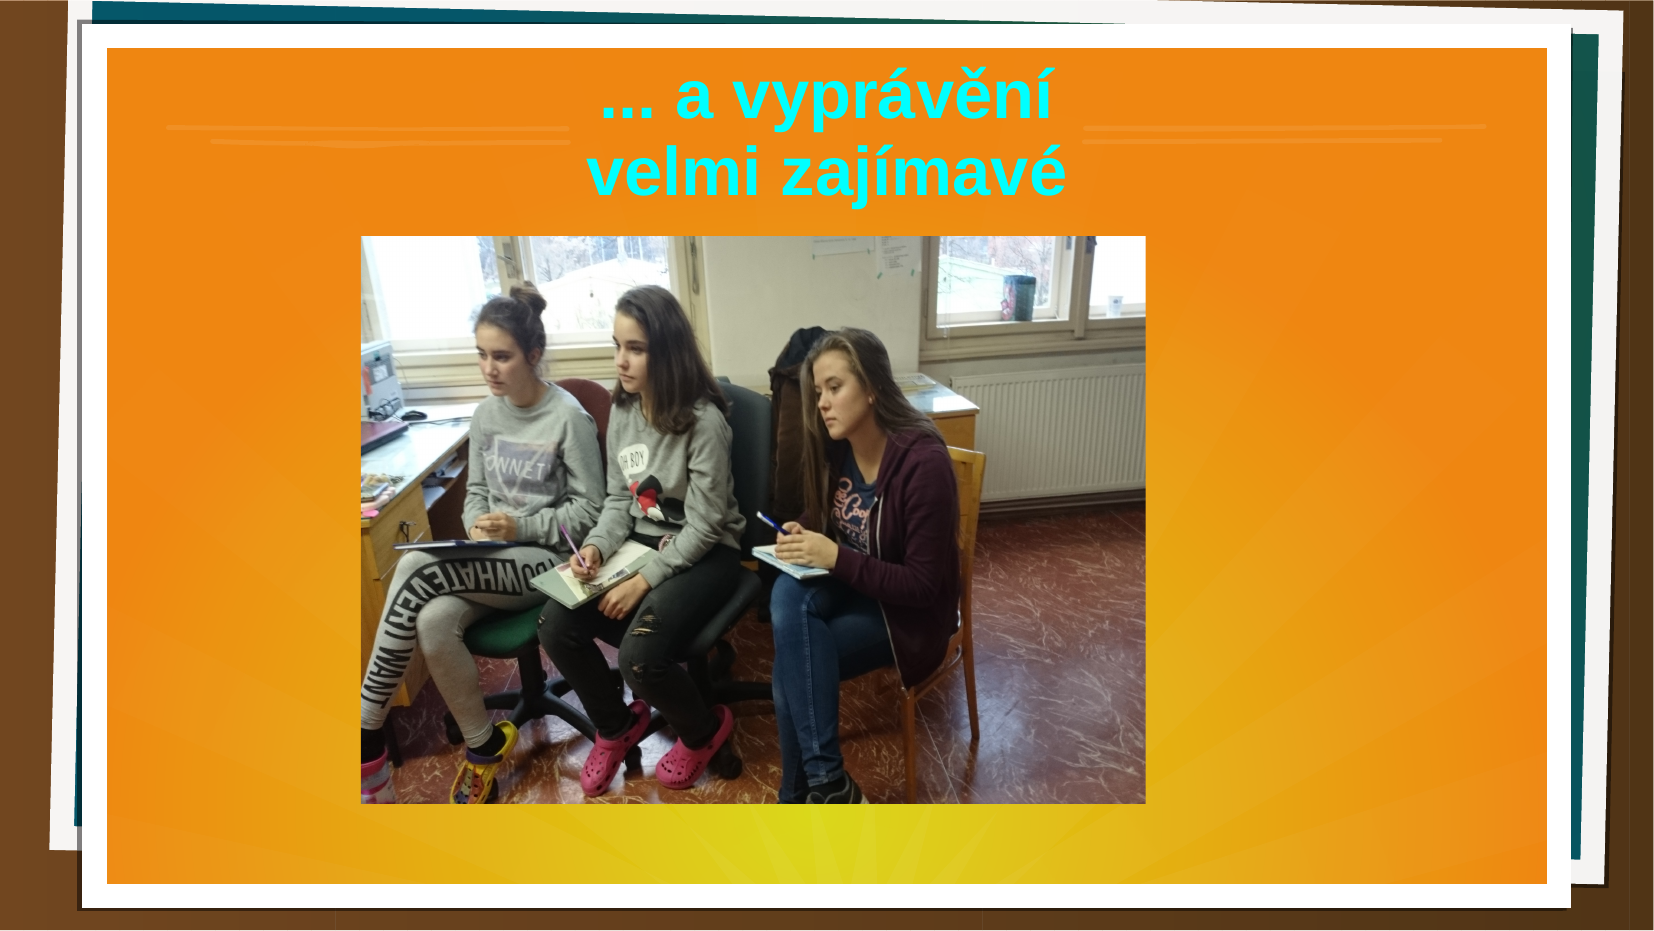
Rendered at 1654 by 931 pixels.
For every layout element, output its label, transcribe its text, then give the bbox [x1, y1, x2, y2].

picture [360, 236, 1146, 804]
title ... a vyprávění velmi zajímavé [566, 56, 1087, 210]
